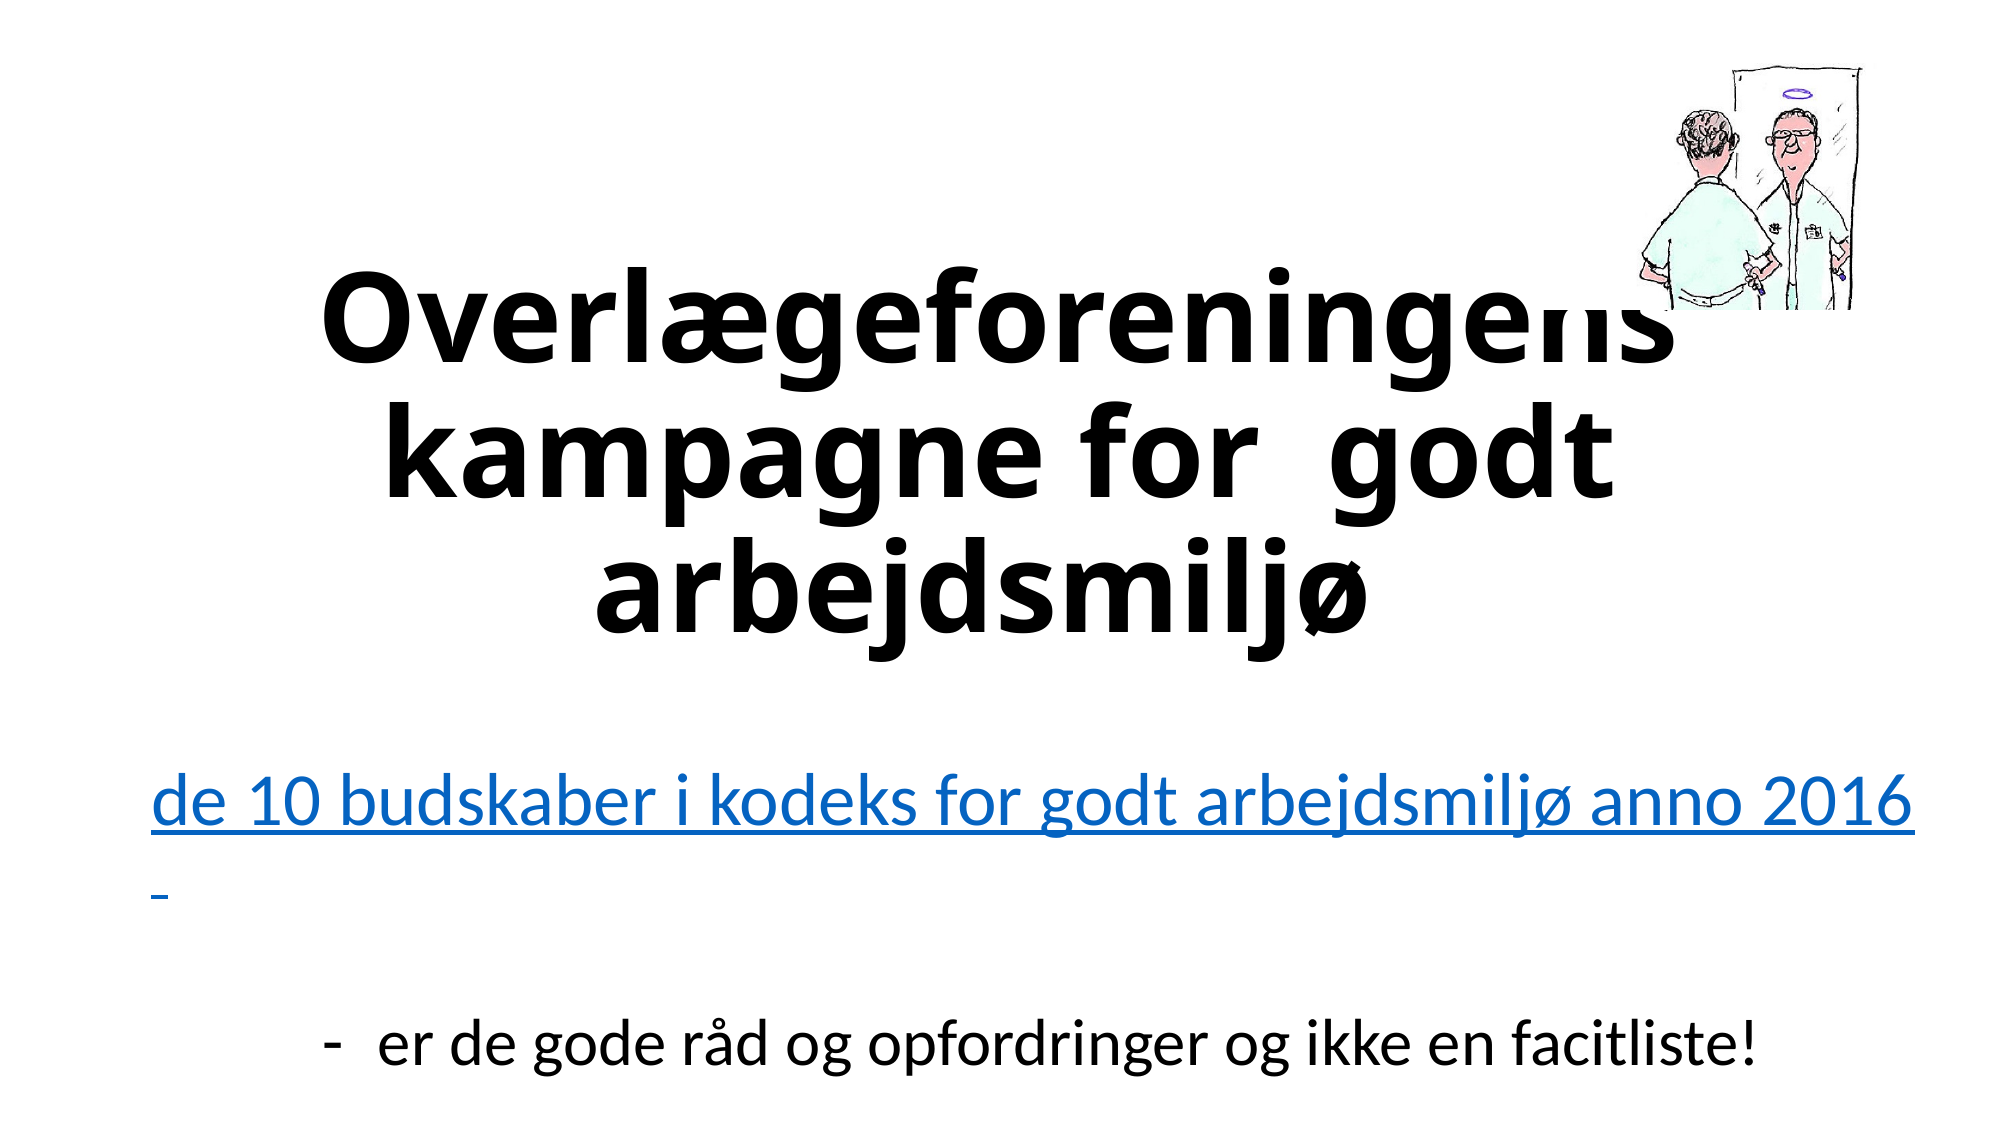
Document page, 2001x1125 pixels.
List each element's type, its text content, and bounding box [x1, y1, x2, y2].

title Overlægeforeningens kampagne for godt arbejdsmiljø [136, 280, 1862, 749]
list de 10 budskaber i kodeks for godt arbejdsmiljø anno 2016 er de gode råd og opfordringer og ikke en facitliste! [136, 752, 1947, 999]
picture [1537, 63, 1976, 310]
